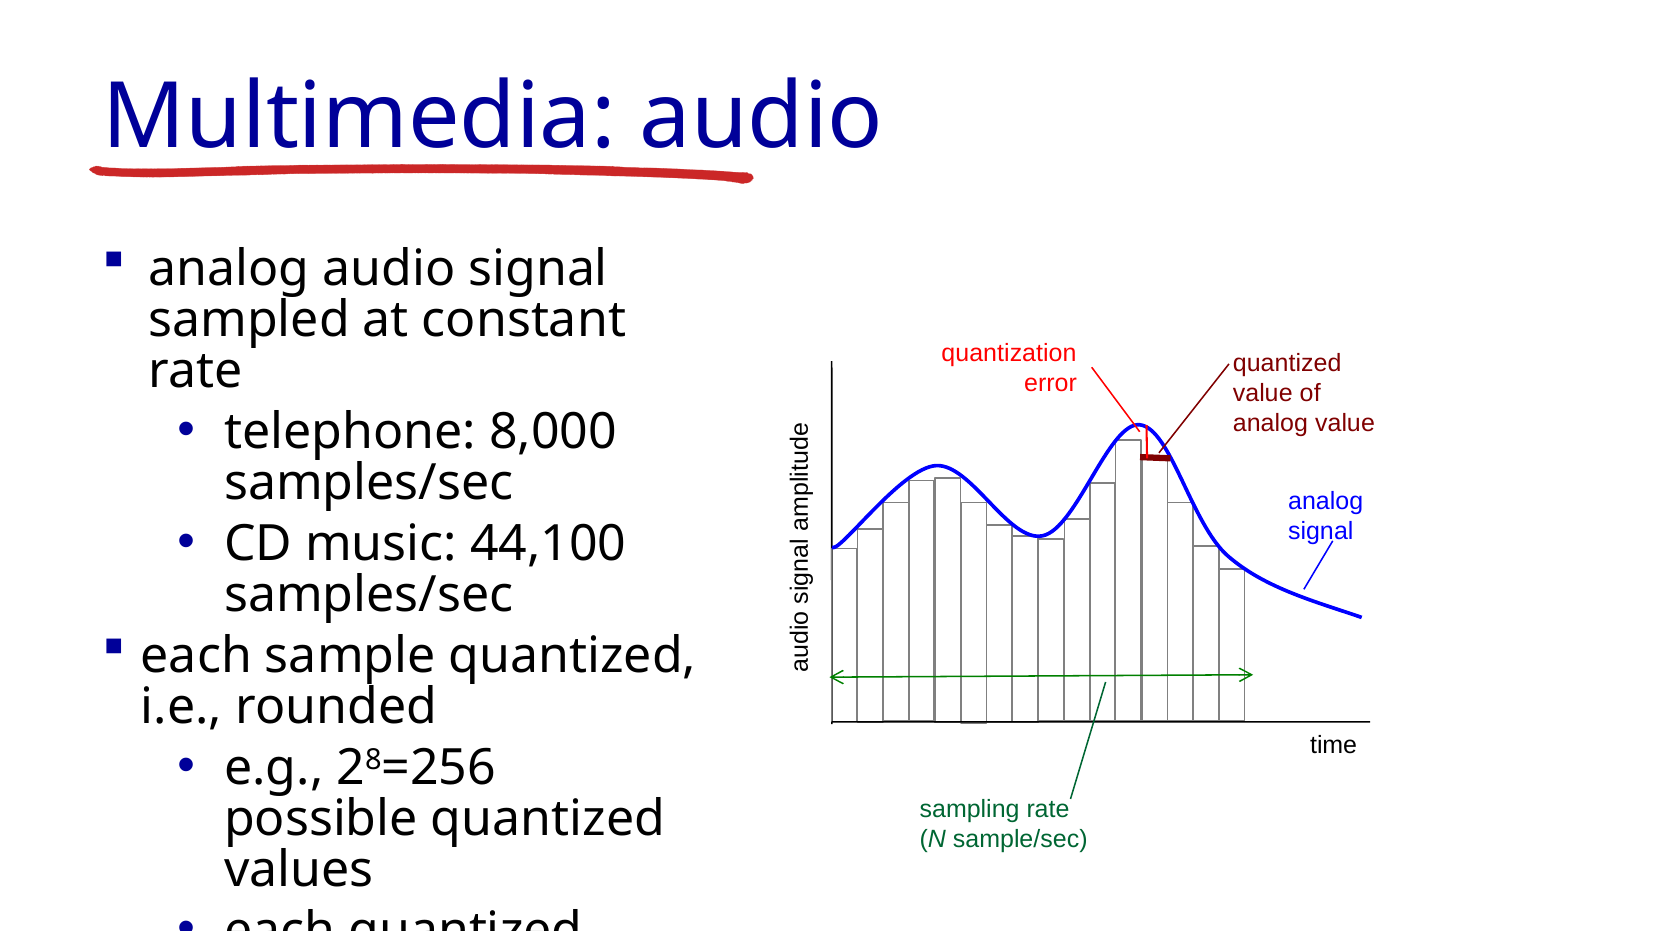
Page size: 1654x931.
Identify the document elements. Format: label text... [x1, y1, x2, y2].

text_box audio signal amplitude [775, 407, 821, 688]
title Multimedia: audio [87, 17, 904, 205]
text_box quantization error [910, 329, 1092, 405]
text_box analog audio signal sampled at constant rate telephone: 8,000 samples/sec CD music: 44,100 samples/sec each sample quantized, i.e., rounded e.g., 28=256 possible quantized values each quantized value represented by bits, e.g., 8 bits for 256 values [87, 237, 713, 931]
text_box analog signal [1273, 477, 1379, 552]
text_box time [1295, 721, 1373, 767]
text_box quantized value of analog value [1218, 339, 1410, 445]
text_box sampling rate (N sample/sec) [904, 785, 1186, 861]
picture [86, 159, 762, 189]
